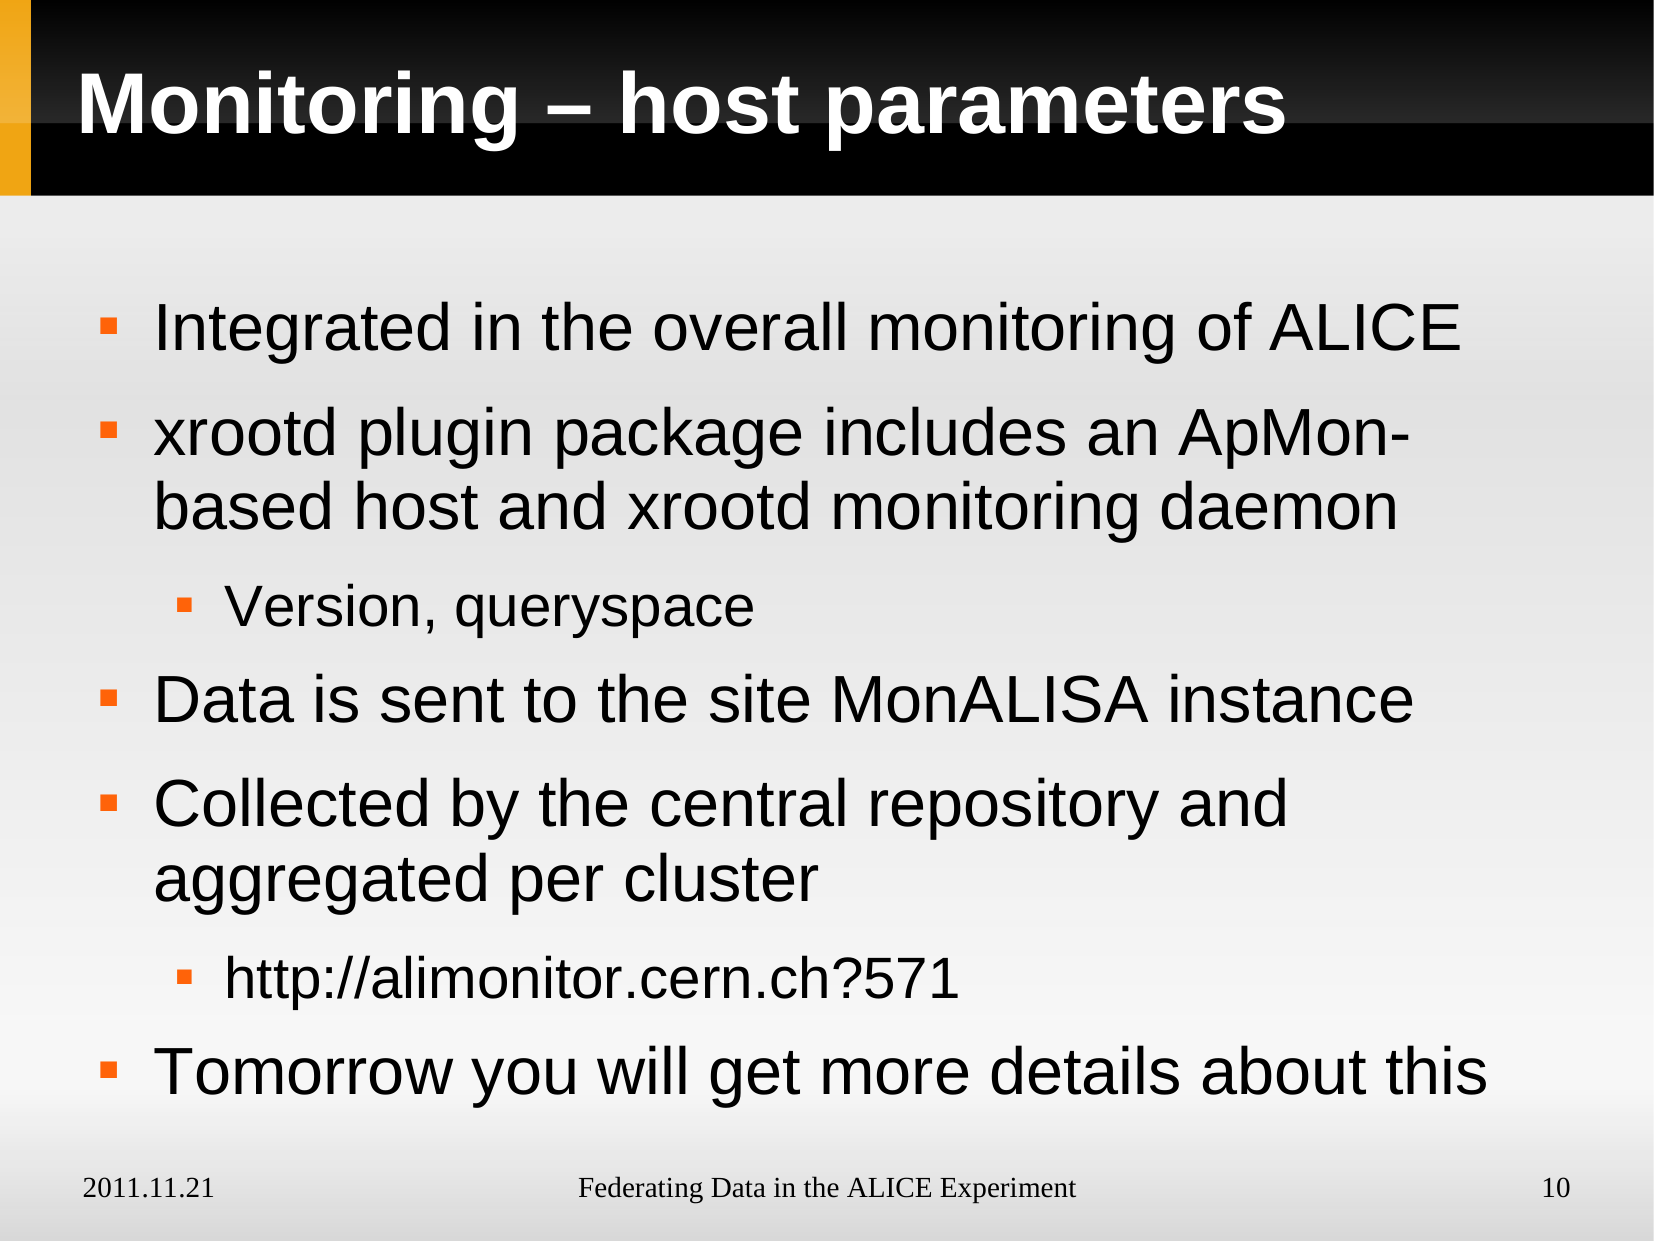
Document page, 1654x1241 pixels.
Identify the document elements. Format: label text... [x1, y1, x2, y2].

picture [0, 0, 1654, 1241]
title Monitoring – host parameters [76, 0, 1565, 208]
list Integrated in the overall monitoring of ALICE xrootd plugin package includes an ApMon-based host and xrootd monitoring daemon Version, queryspace Data is sent to the site MonALISA instance Collected by the central repository and aggregated per cluster http://alimonitor.cern.ch?571 Tomorrow you will get more details about this [82, 290, 1571, 1213]
